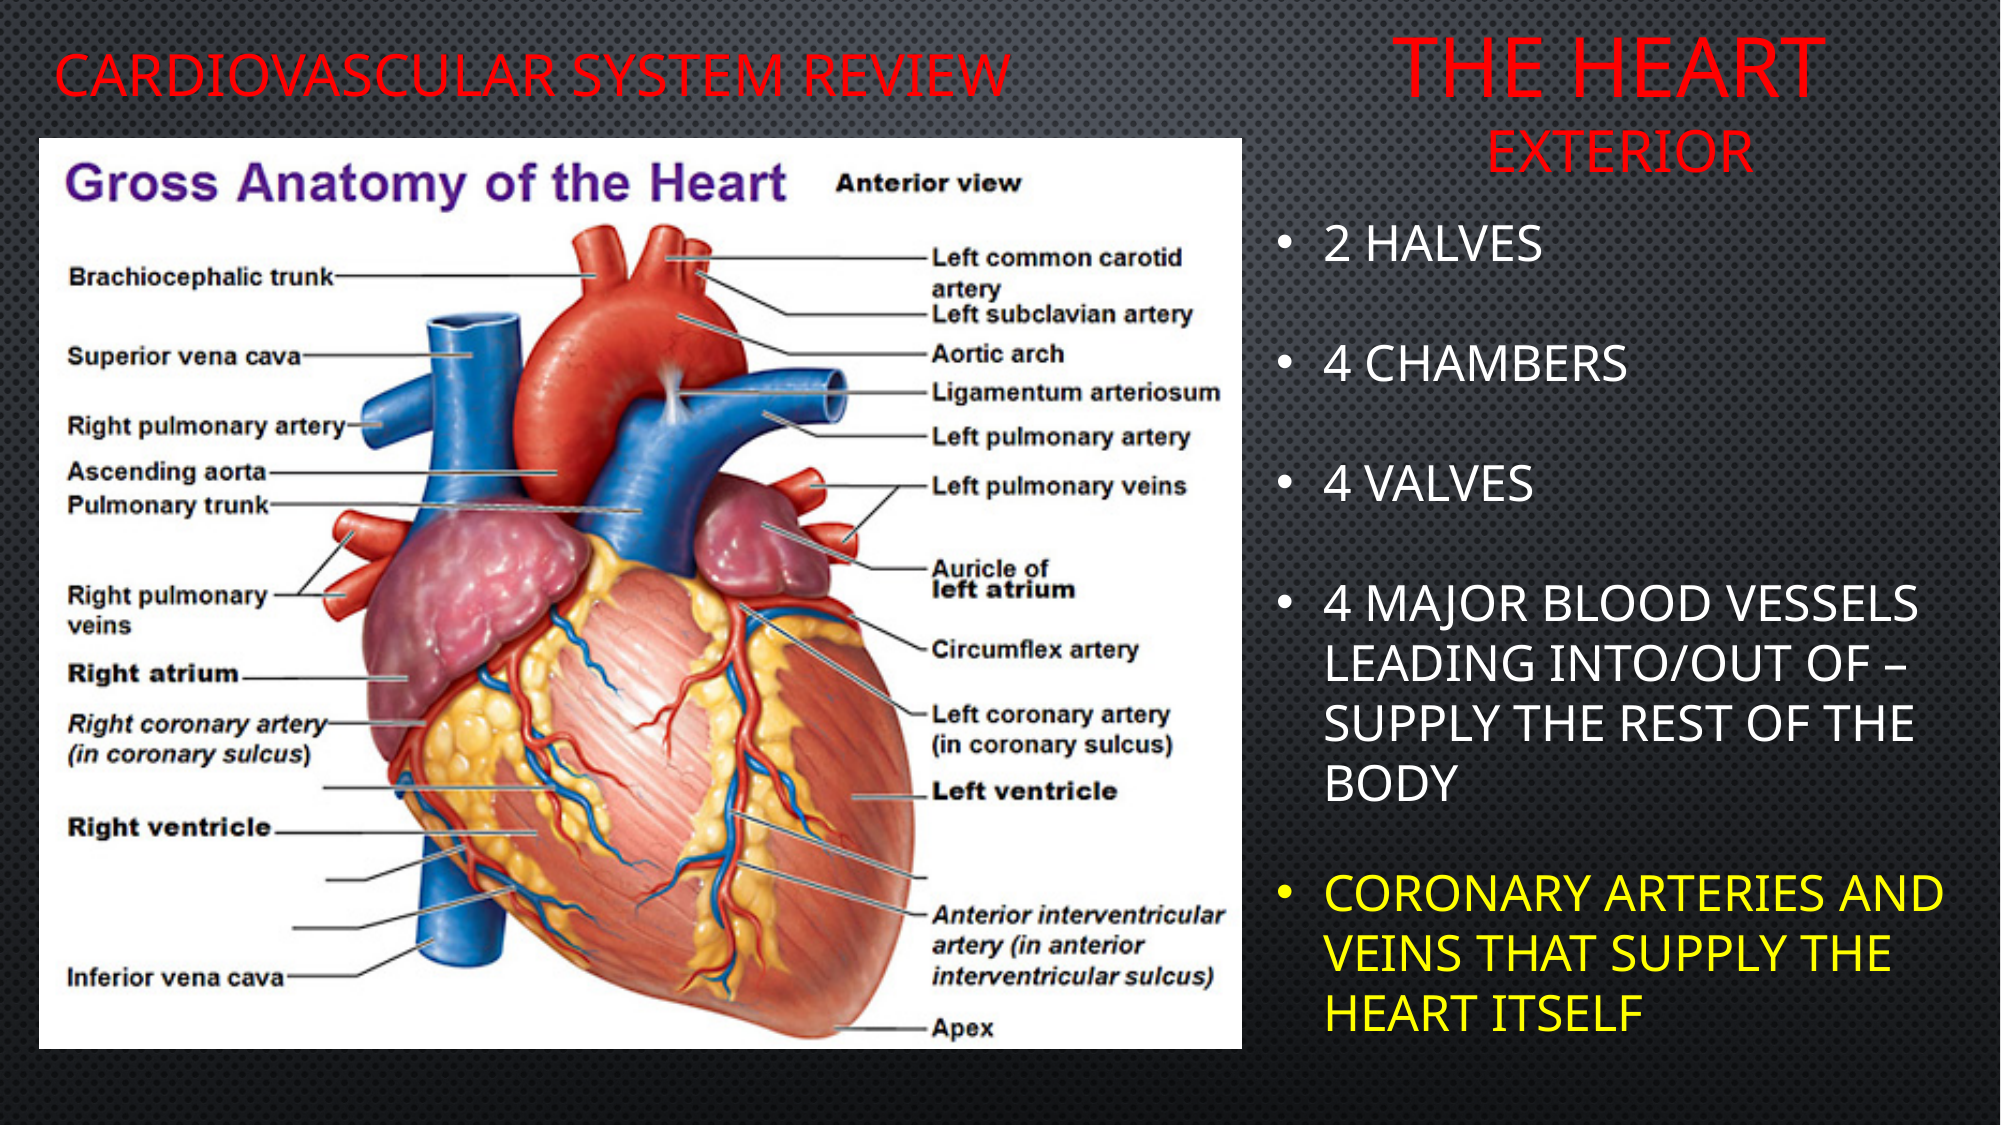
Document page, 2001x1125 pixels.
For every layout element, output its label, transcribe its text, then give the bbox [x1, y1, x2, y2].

text_box 2 HALVES 4 CHAMBERS 4 VALVES 4 MAJOR BLOOD VESSELS LEADING INTO/OUT OF – SUPPLY THE REST OF THE BODY CORONARY ARTERIES AND VEINS THAT SUPPLY THE HEART ITSELF [1261, 203, 1980, 1049]
picture [0, 0, 2001, 1125]
text_box THE HEART EXTERIOR [1341, 6, 1900, 192]
text_box Cardiovascular system review [39, 31, 1065, 138]
